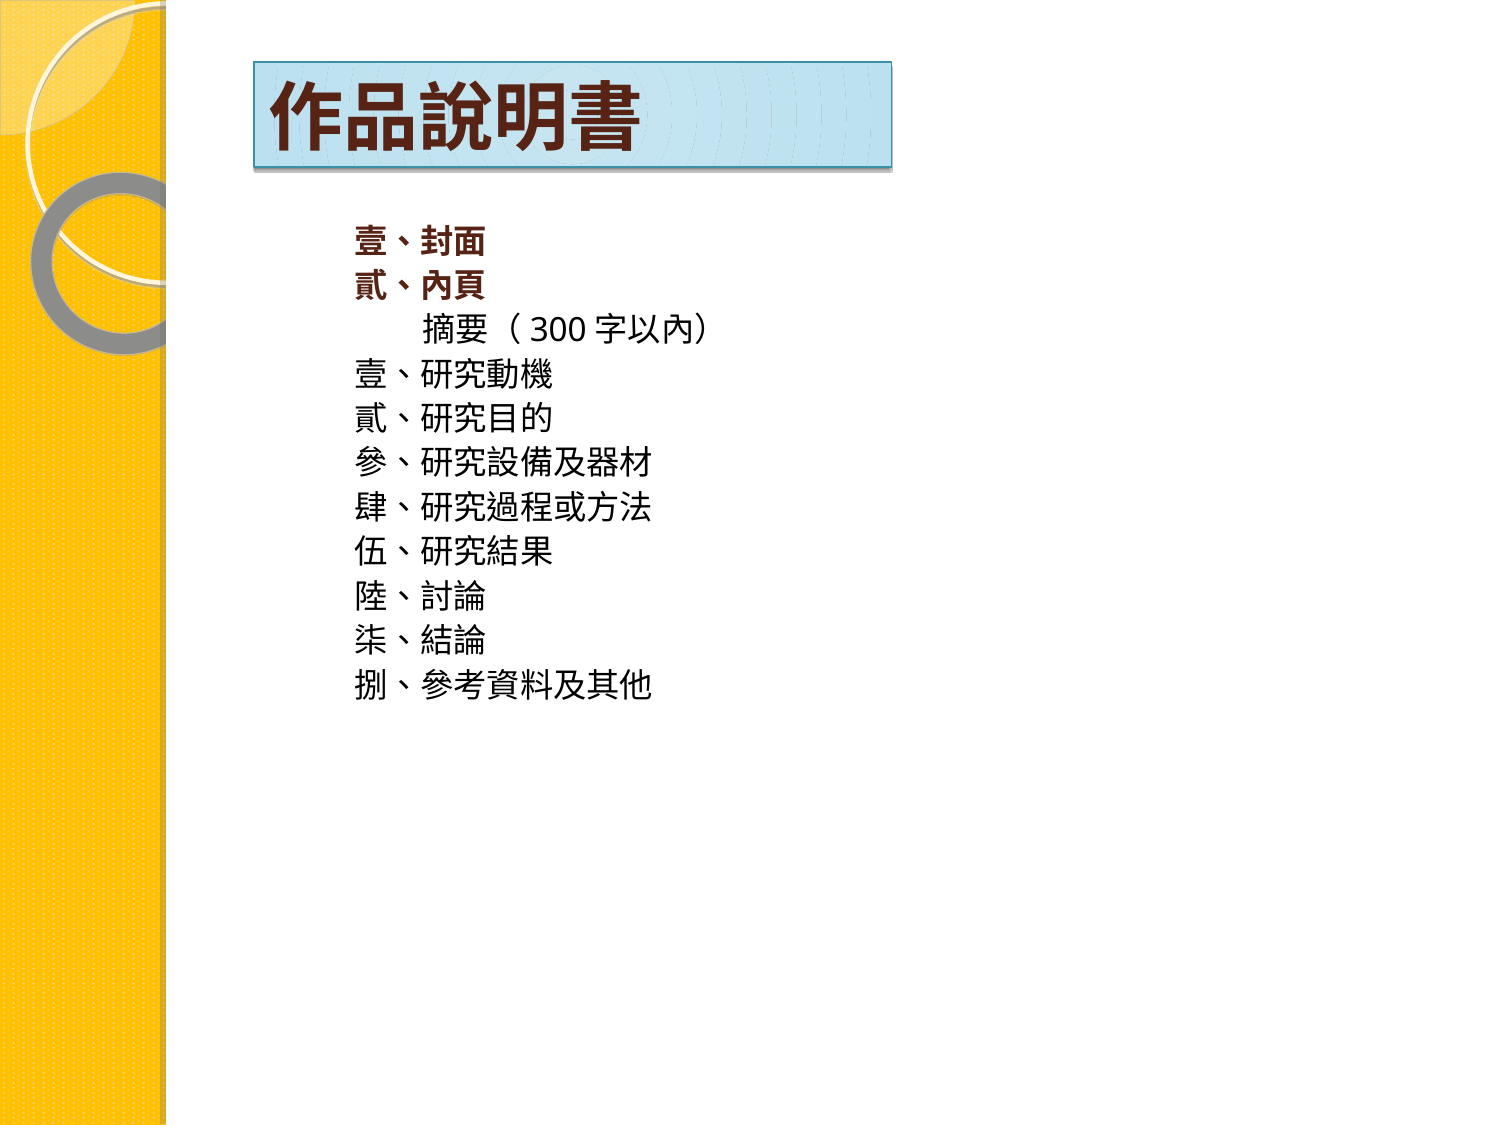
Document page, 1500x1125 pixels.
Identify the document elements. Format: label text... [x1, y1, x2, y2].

list 壹、封面 貳、內頁 摘要（300字以內） 壹、研究動機 貳、研究目的 參、研究設備及器材 肆、研究過程或方法 伍、研究結果 陸、討論 柒、結論 捌、參考資料及其他 [265, 220, 1442, 1032]
text_box 作品說明書 [254, 62, 892, 167]
title [235, 45, 1466, 233]
